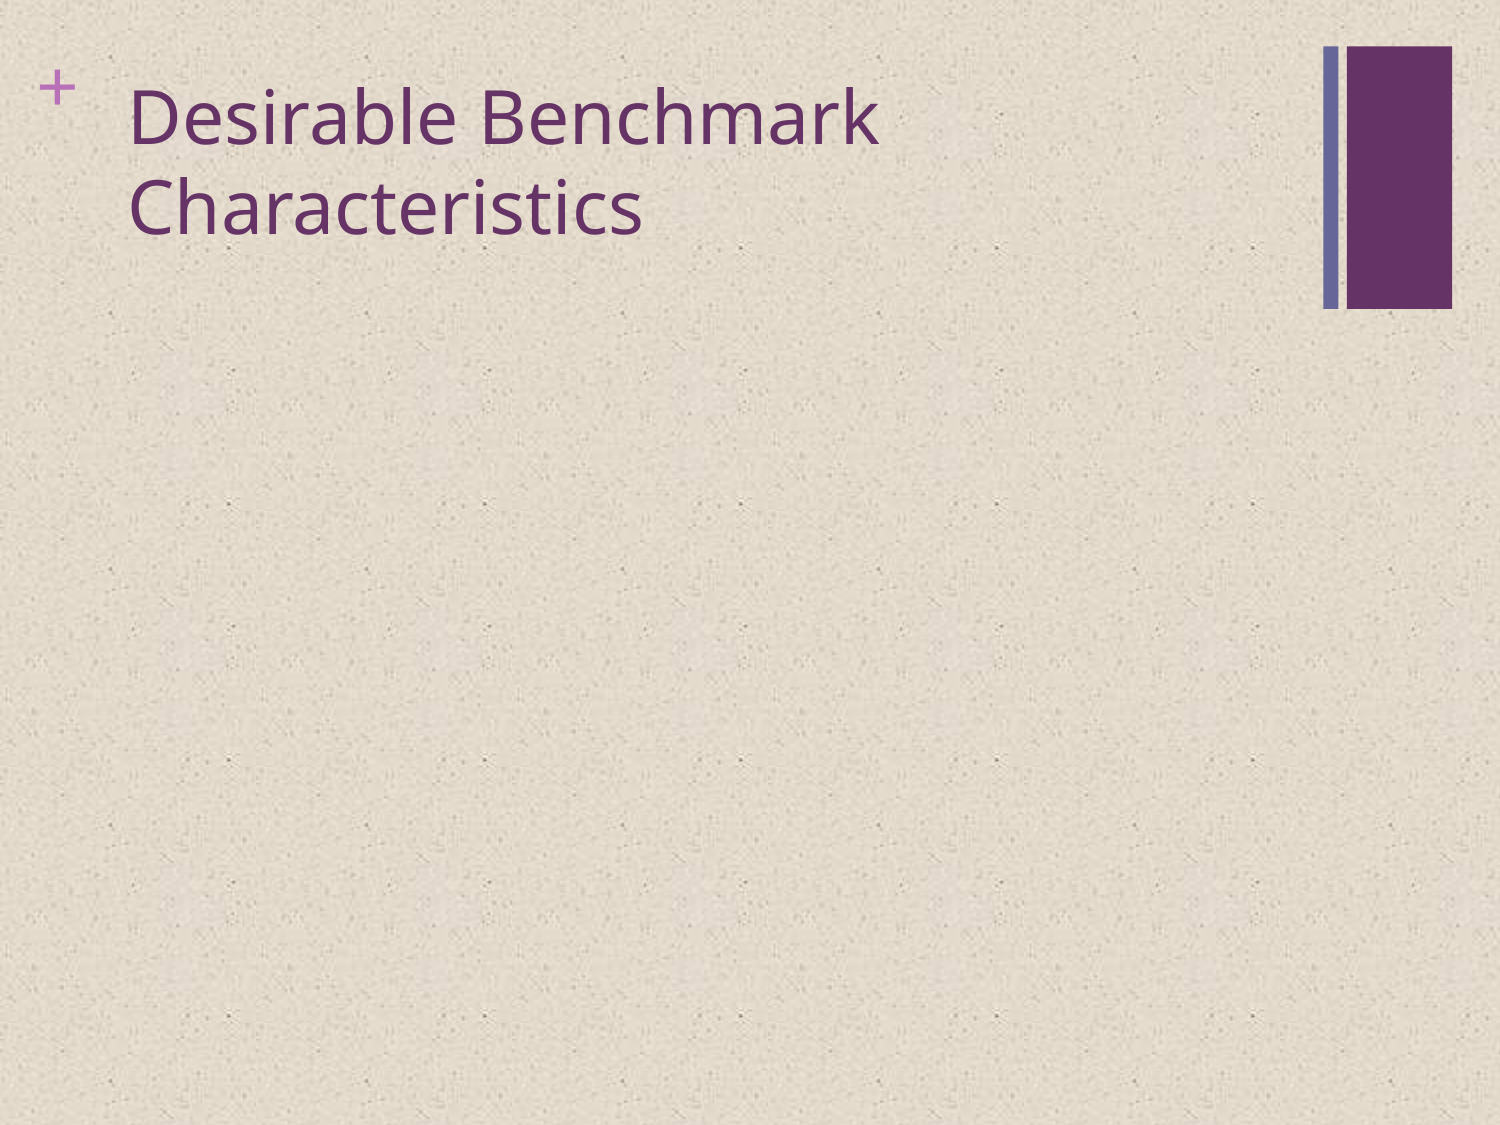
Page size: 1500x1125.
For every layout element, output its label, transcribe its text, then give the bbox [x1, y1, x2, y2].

title Desirable Benchmark Characteristics [112, 62, 1353, 246]
picture [0, 0, 1500, 1125]
